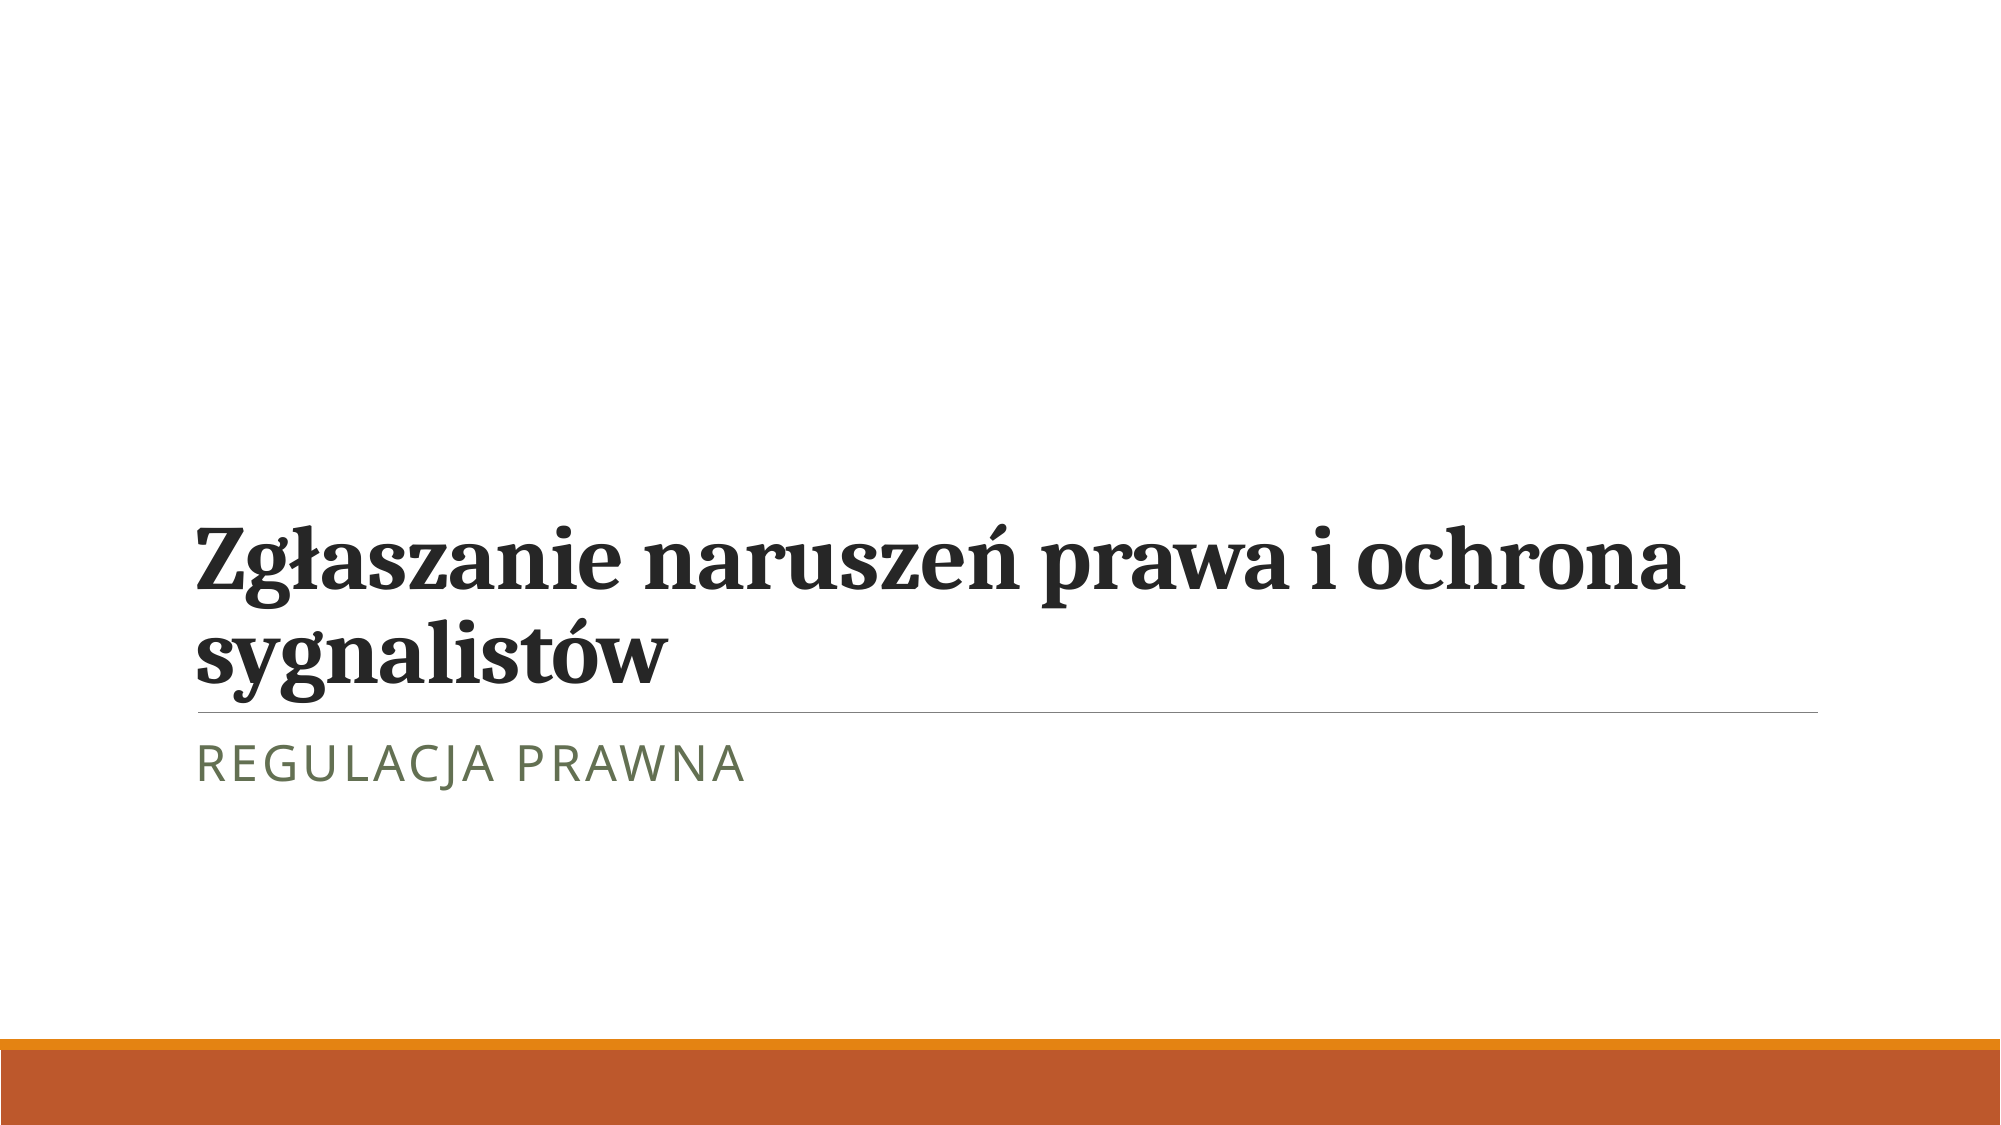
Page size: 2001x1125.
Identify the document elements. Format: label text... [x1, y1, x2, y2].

list Regulacja prawna [180, 730, 1831, 919]
title Zgłaszanie naruszeń prawa i ochrona sygnalistów [180, 124, 1831, 710]
